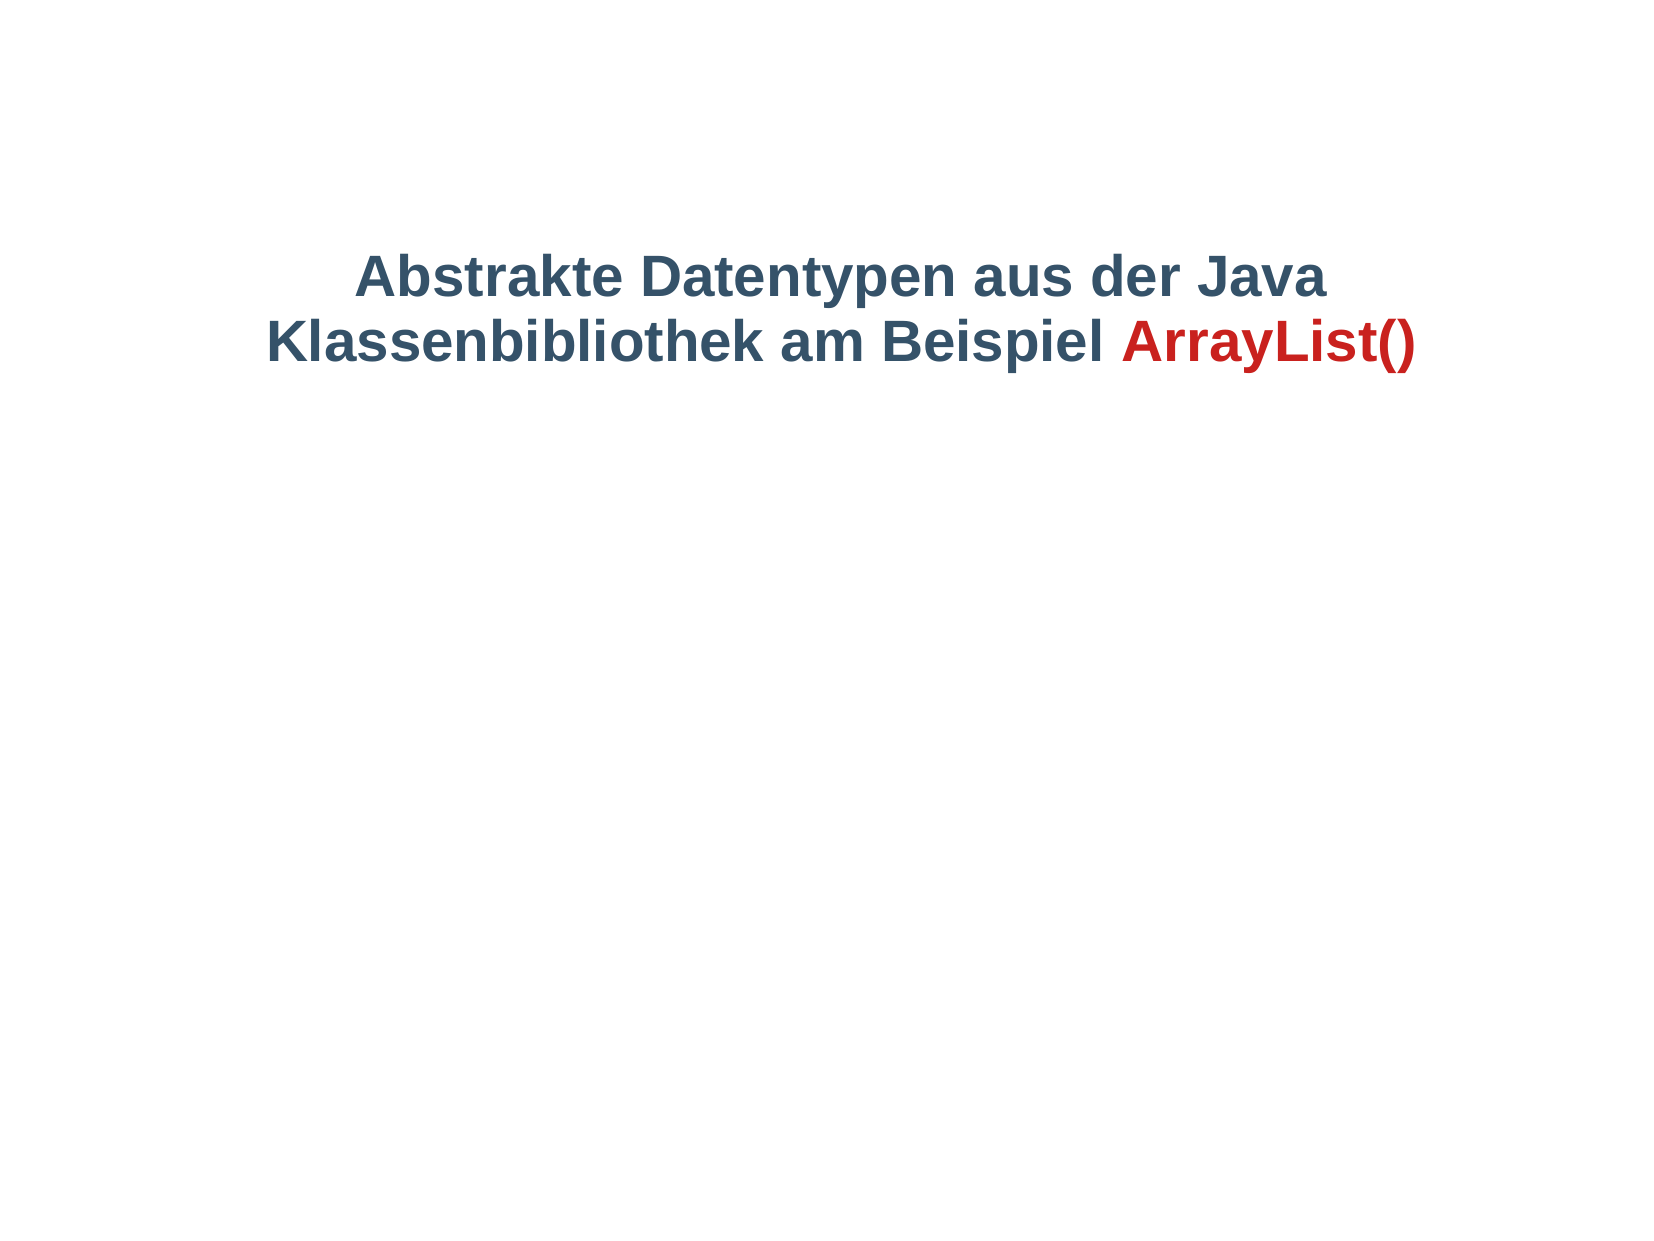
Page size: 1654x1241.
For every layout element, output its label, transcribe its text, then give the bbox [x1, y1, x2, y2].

text_box Abstrakte Datentypen aus der Java Klassenbibliothek am Beispiel ArrayList() [206, 236, 1477, 430]
